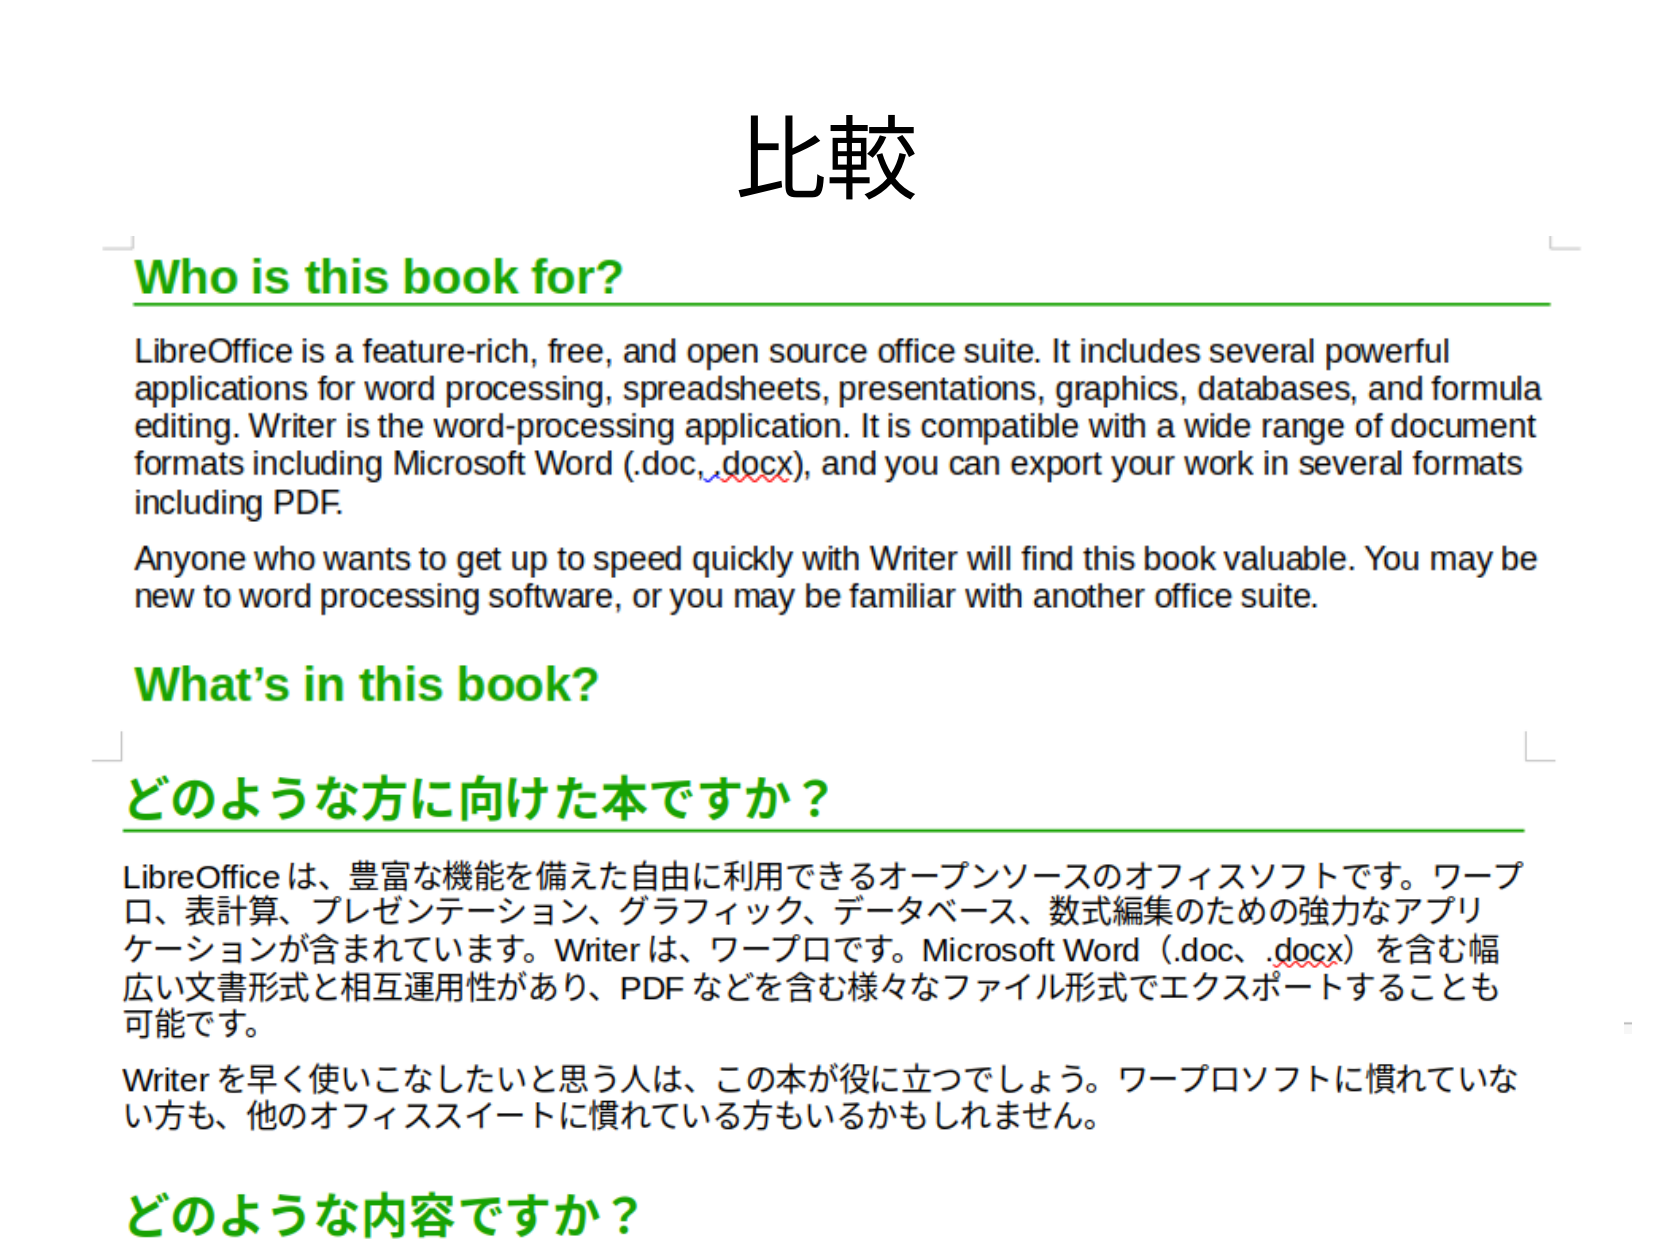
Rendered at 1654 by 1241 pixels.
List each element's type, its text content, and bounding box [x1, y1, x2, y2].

title 比較 [82, 49, 1571, 236]
picture [0, 236, 1632, 1241]
